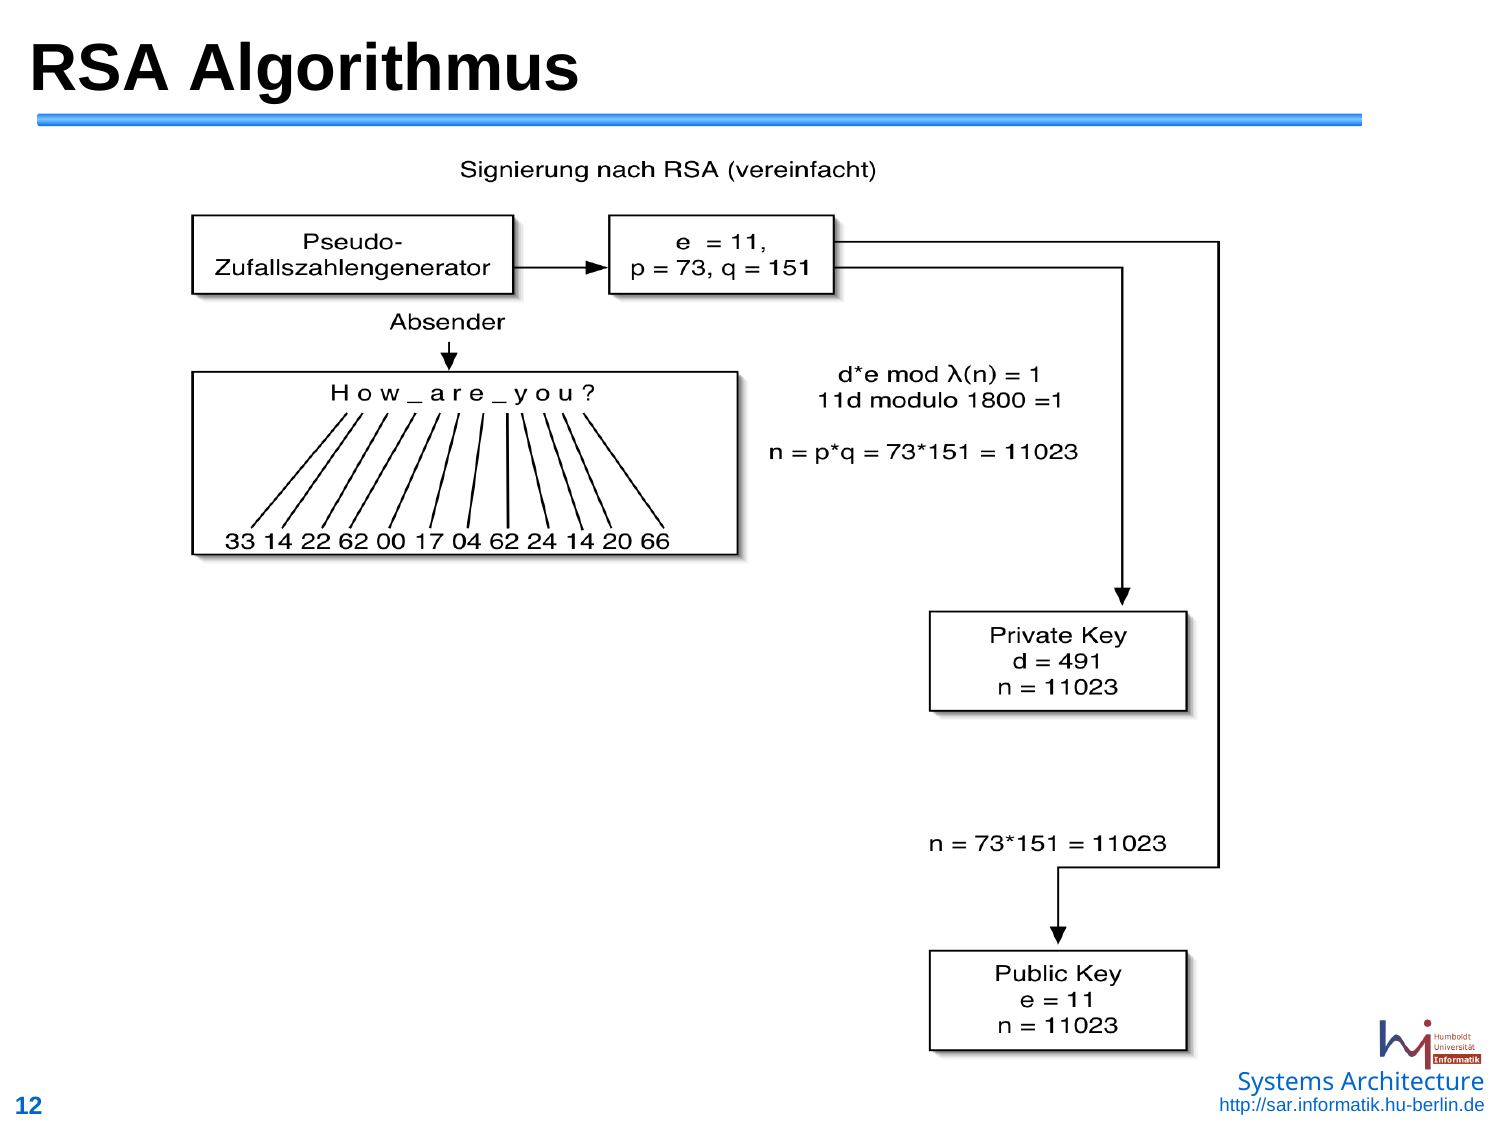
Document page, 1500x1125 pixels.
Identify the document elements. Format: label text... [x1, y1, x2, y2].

picture [177, 147, 1242, 1063]
title RSA Algorithmus [29, 26, 1500, 108]
picture [1376, 1016, 1483, 1071]
